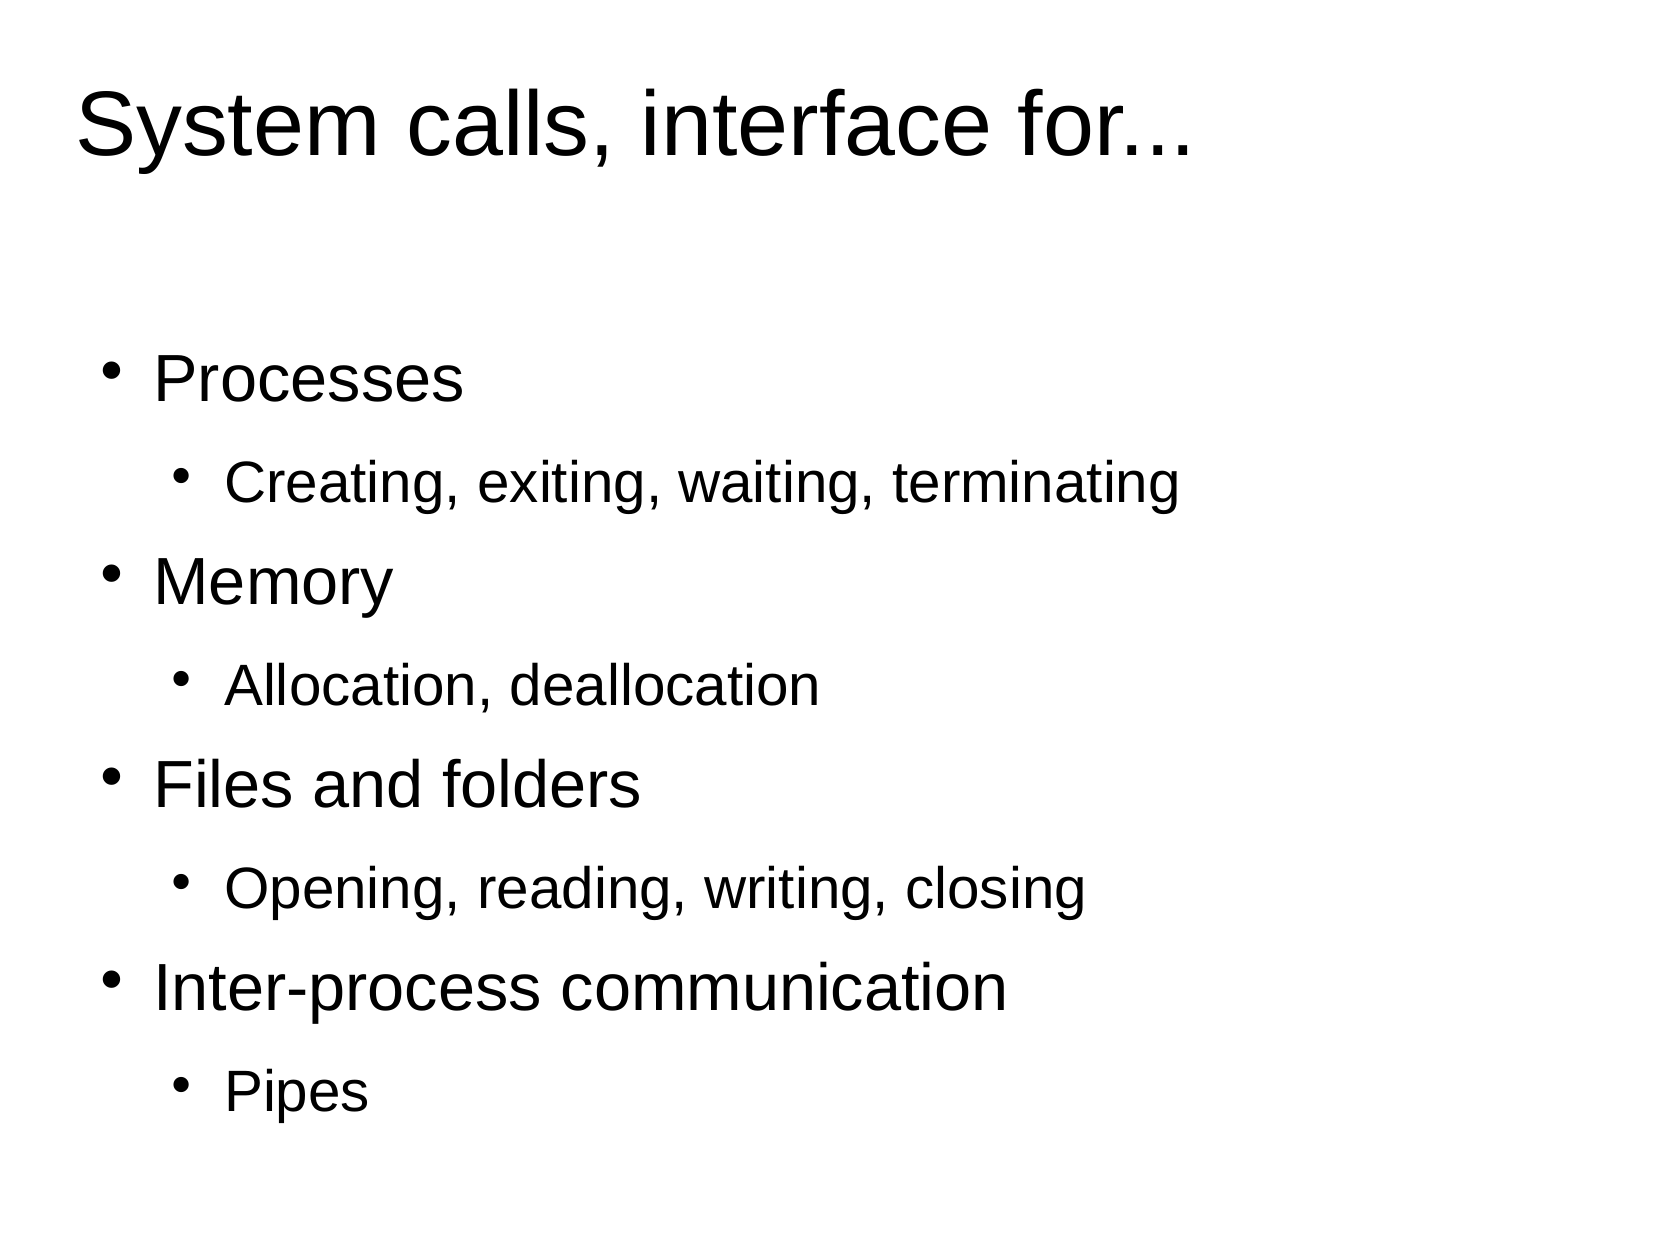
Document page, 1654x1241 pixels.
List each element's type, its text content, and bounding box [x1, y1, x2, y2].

title System calls, interface for... [75, 49, 1350, 188]
list Processes Creating, exiting, waiting, terminating Memory Allocation, deallocation Files and folders Opening, reading, writing, closing Inter-process communication Pipes [82, 225, 1571, 1163]
